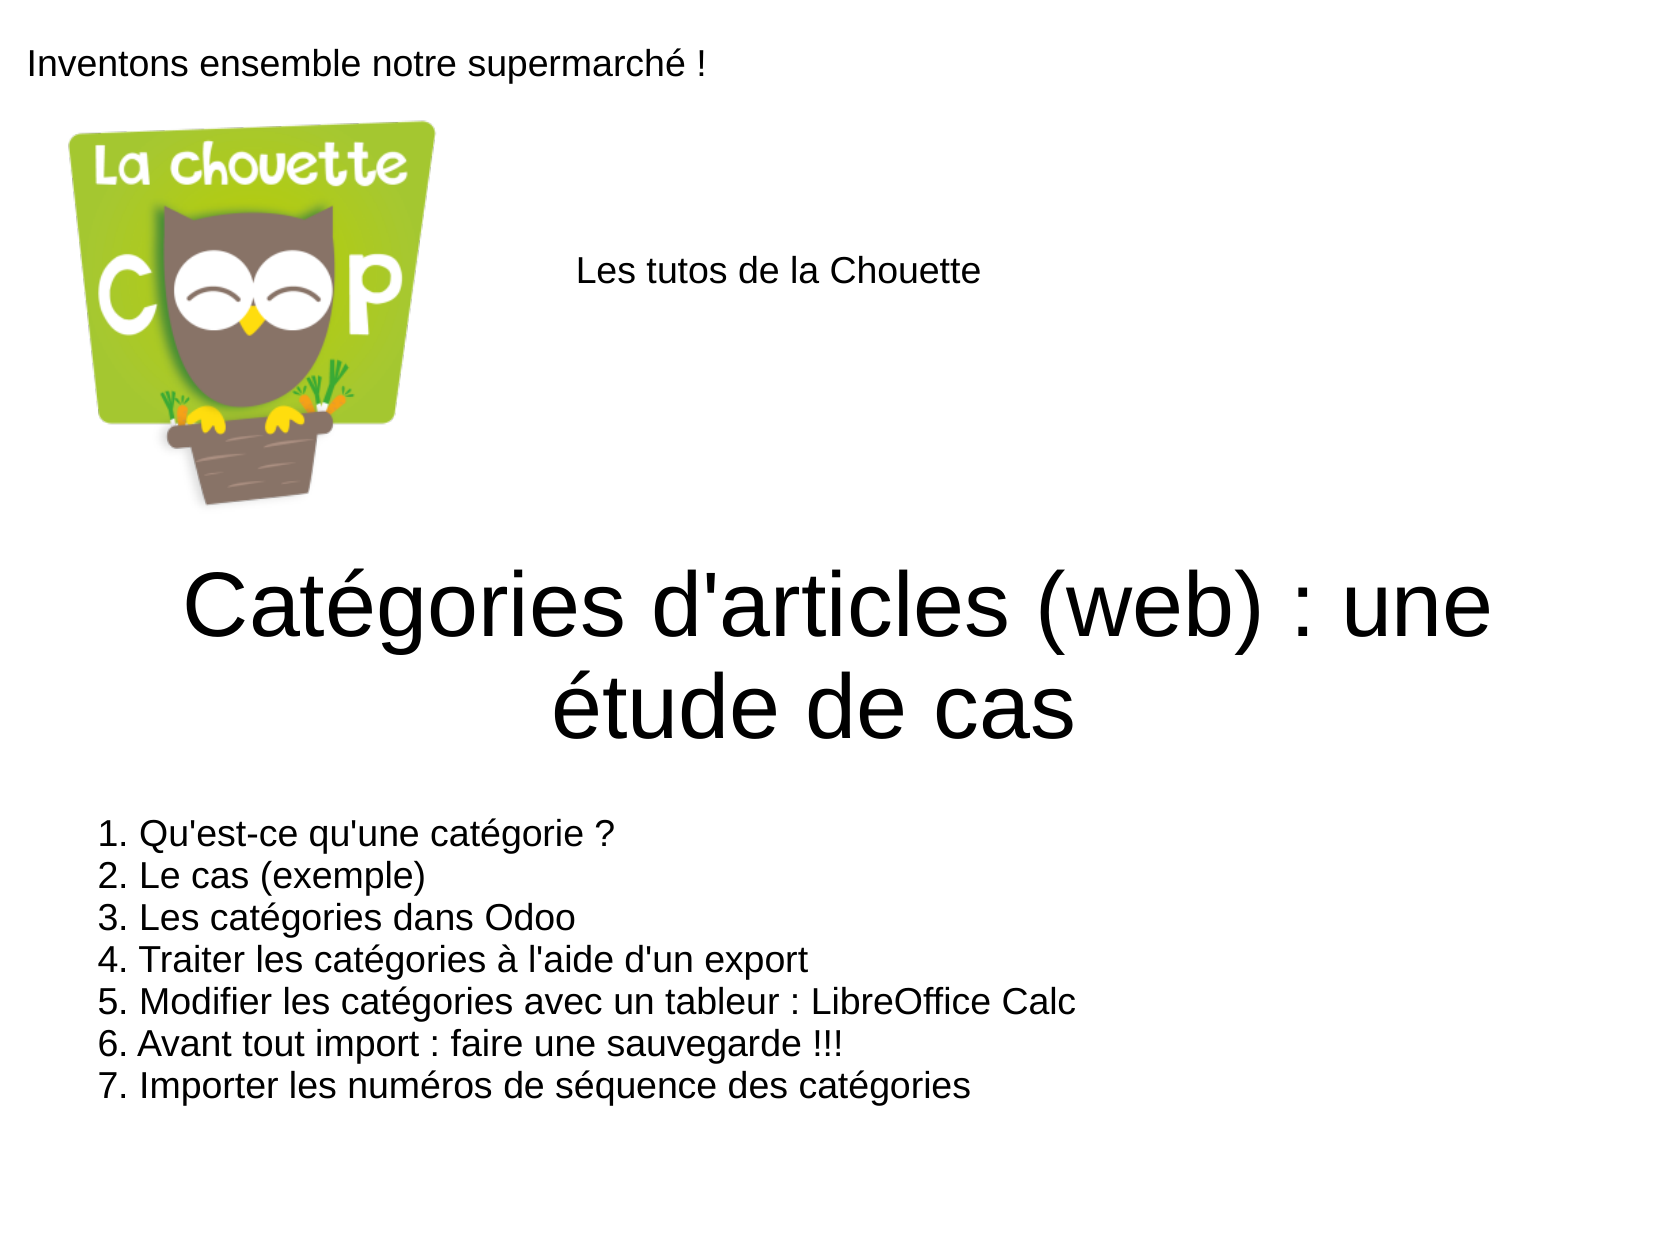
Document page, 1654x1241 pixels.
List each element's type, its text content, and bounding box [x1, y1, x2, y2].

text_box Inventons ensemble notre supermarché ! [11, 35, 722, 93]
text_box 1. Qu'est-ce qu'une catégorie ? 2. Le cas (exemple) 3. Les catégories dans Odoo 4. Traiter les catégories à l'aide d'un export 5. Modifier les catégories avec un tableur : LibreOffice Calc 6. Avant tout import : faire une sauvegarde !!! 7. Importer les numéros de séquence des catégories [82, 805, 1571, 1157]
picture [59, 106, 447, 514]
subtitle Catégories d'articles (web) : une étude de cas [82, 496, 1571, 805]
text_box Les tutos de la Chouette [561, 242, 1271, 299]
